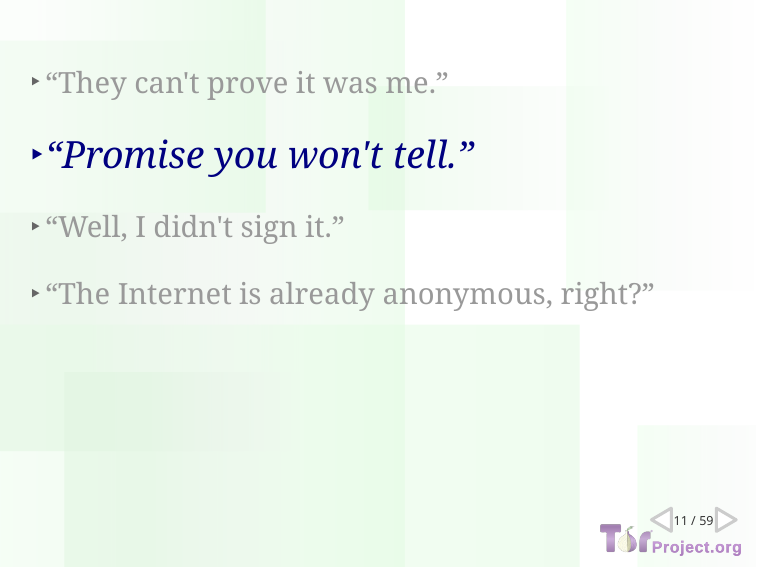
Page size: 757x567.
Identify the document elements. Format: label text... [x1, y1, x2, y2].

picture [0, 0, 757, 567]
text_box “They can't prove it was me.” “Promise you won't tell.” “Well, I didn't sign it.” “The Internet is already anonymous, right?” [0, 0, 756, 376]
